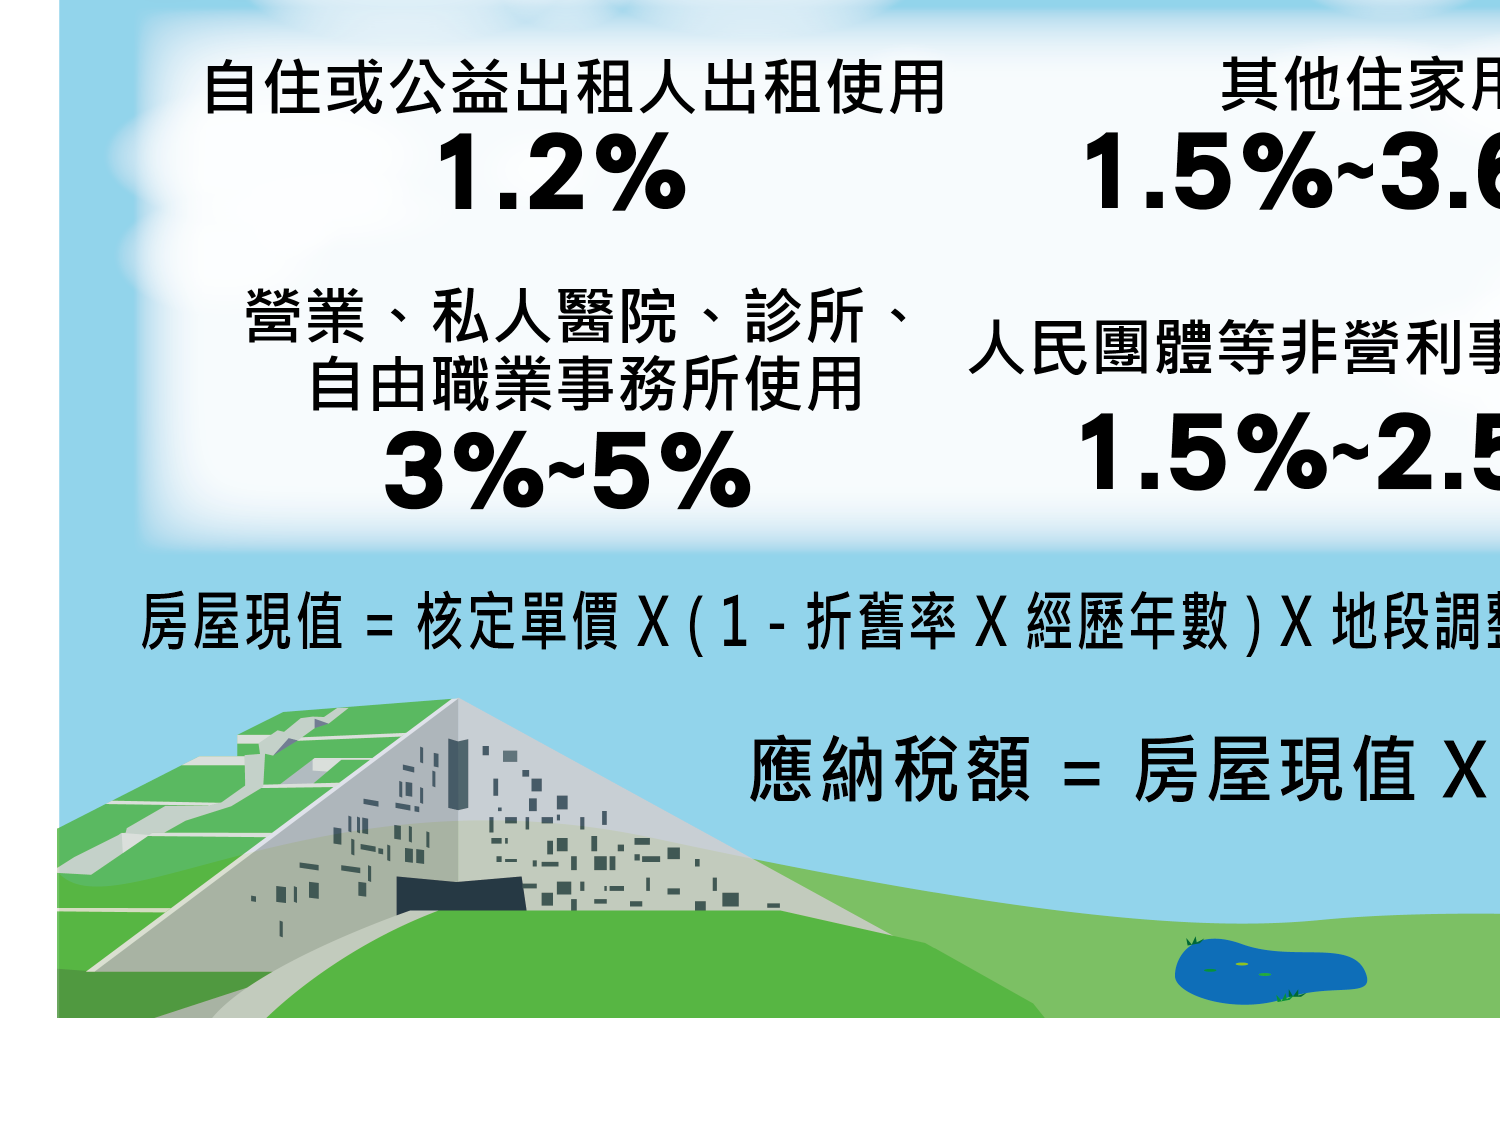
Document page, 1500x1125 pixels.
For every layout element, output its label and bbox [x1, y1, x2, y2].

picture [57, 0, 1500, 1018]
